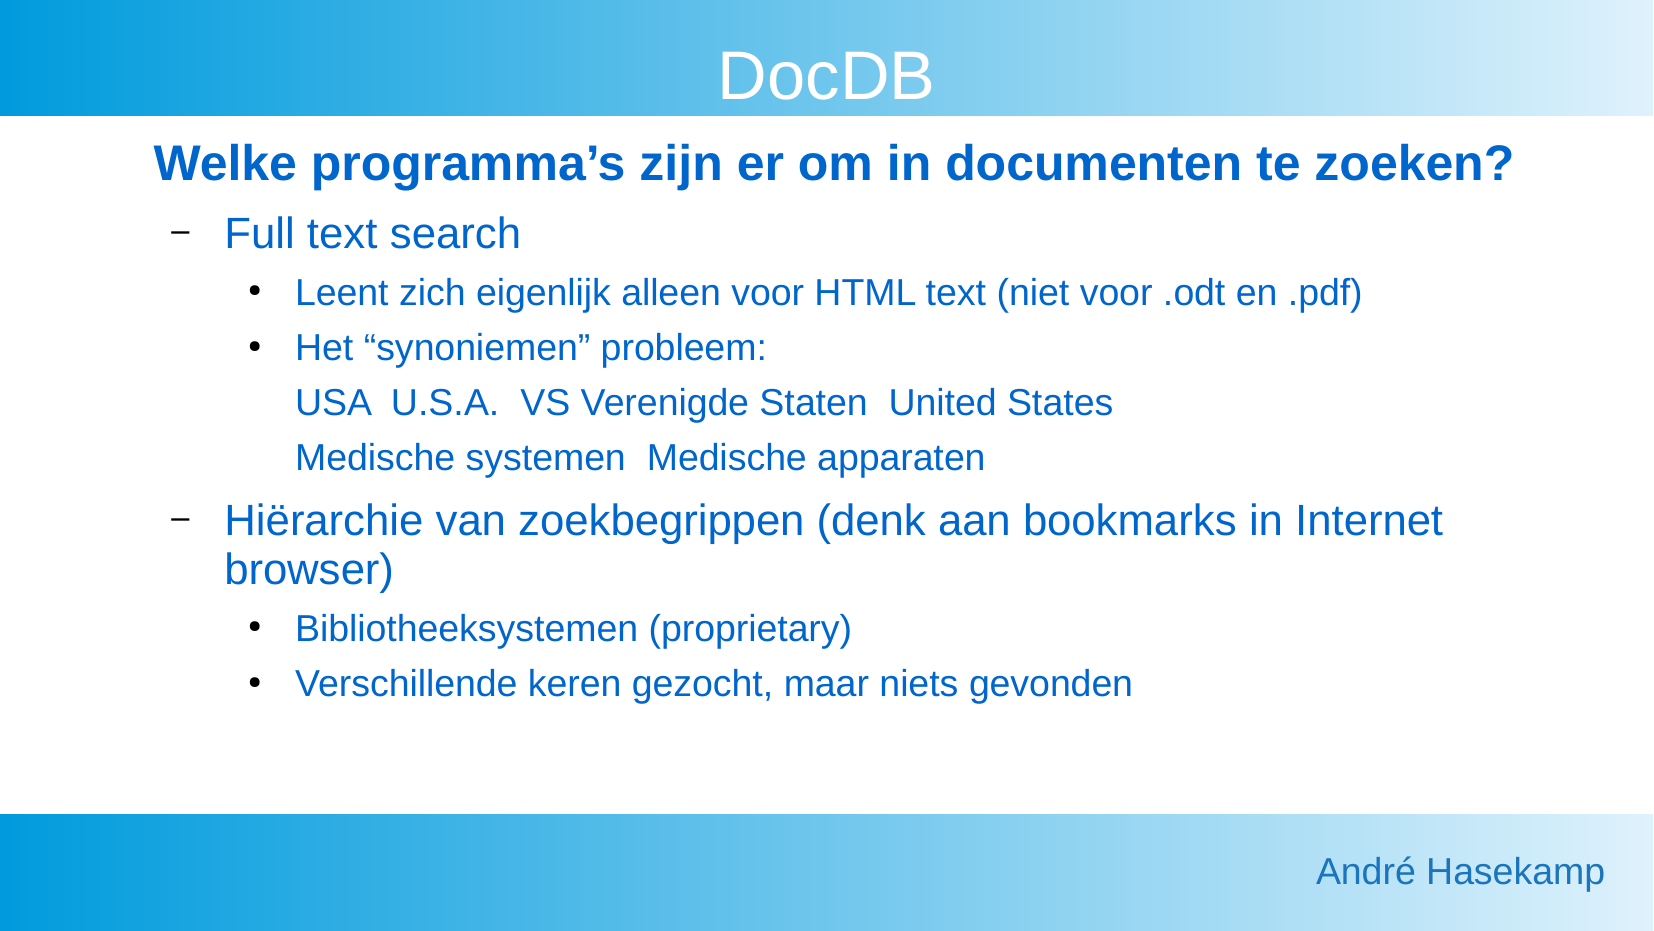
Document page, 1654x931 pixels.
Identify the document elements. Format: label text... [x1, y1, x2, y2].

title DocDB [82, 36, 1571, 117]
text_box André Hasekamp [1301, 843, 1653, 902]
list Welke programma’s zijn er om in documenten te zoeken? Full text search Leent zich eigenlijk alleen voor HTML text (niet voor .odt en .pdf) Het “synoniemen” probleem: USA U.S.A. VS Verenigde Staten United States Medische systemen Medische apparaten Hiërarchie van zoekbegrippen (denk aan bookmarks in Internet browser) Bibliotheeksystemen (proprietary) Verschillende keren gezocht, maar niets gevonden [82, 135, 1571, 796]
